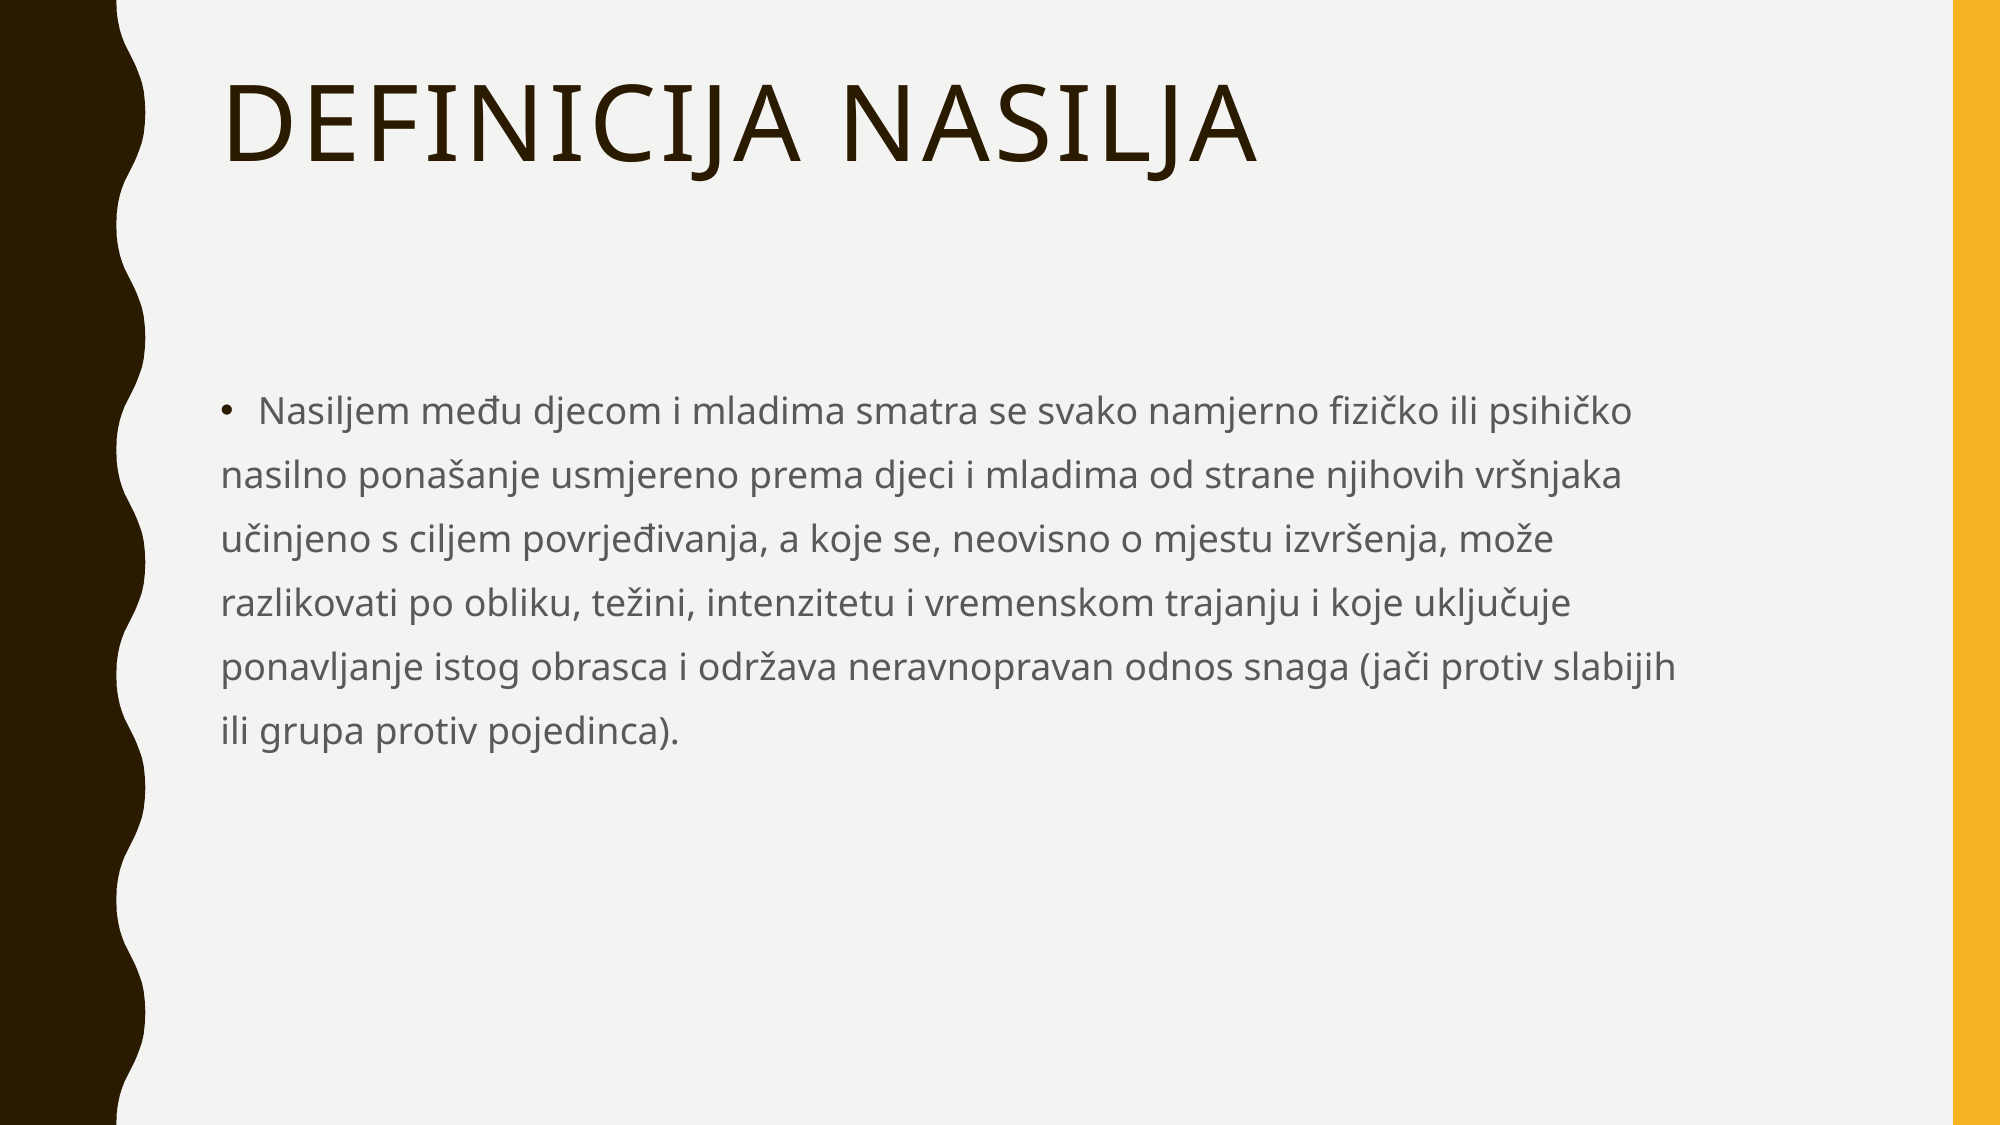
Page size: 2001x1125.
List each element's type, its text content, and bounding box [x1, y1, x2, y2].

list Nasiljem među djecom i mladima smatra se svako namjerno fizičko ili psihičko nasilno ponašanje usmjereno prema djeci i mladima od strane njihovih vršnjaka učinjeno s ciljem povrjeđivanja, a koje se, neovisno o mjestu izvršenja, može razlikovati po obliku, težini, intenzitetu i vremenskom trajanju i koje uključuje ponavljanje istog obrasca i održava neravnopravan odnos snaga (jači protiv slabijih ili grupa protiv pojedinca). [205, 375, 1876, 965]
title DEFINICIJA NASILJA [205, 62, 1876, 308]
